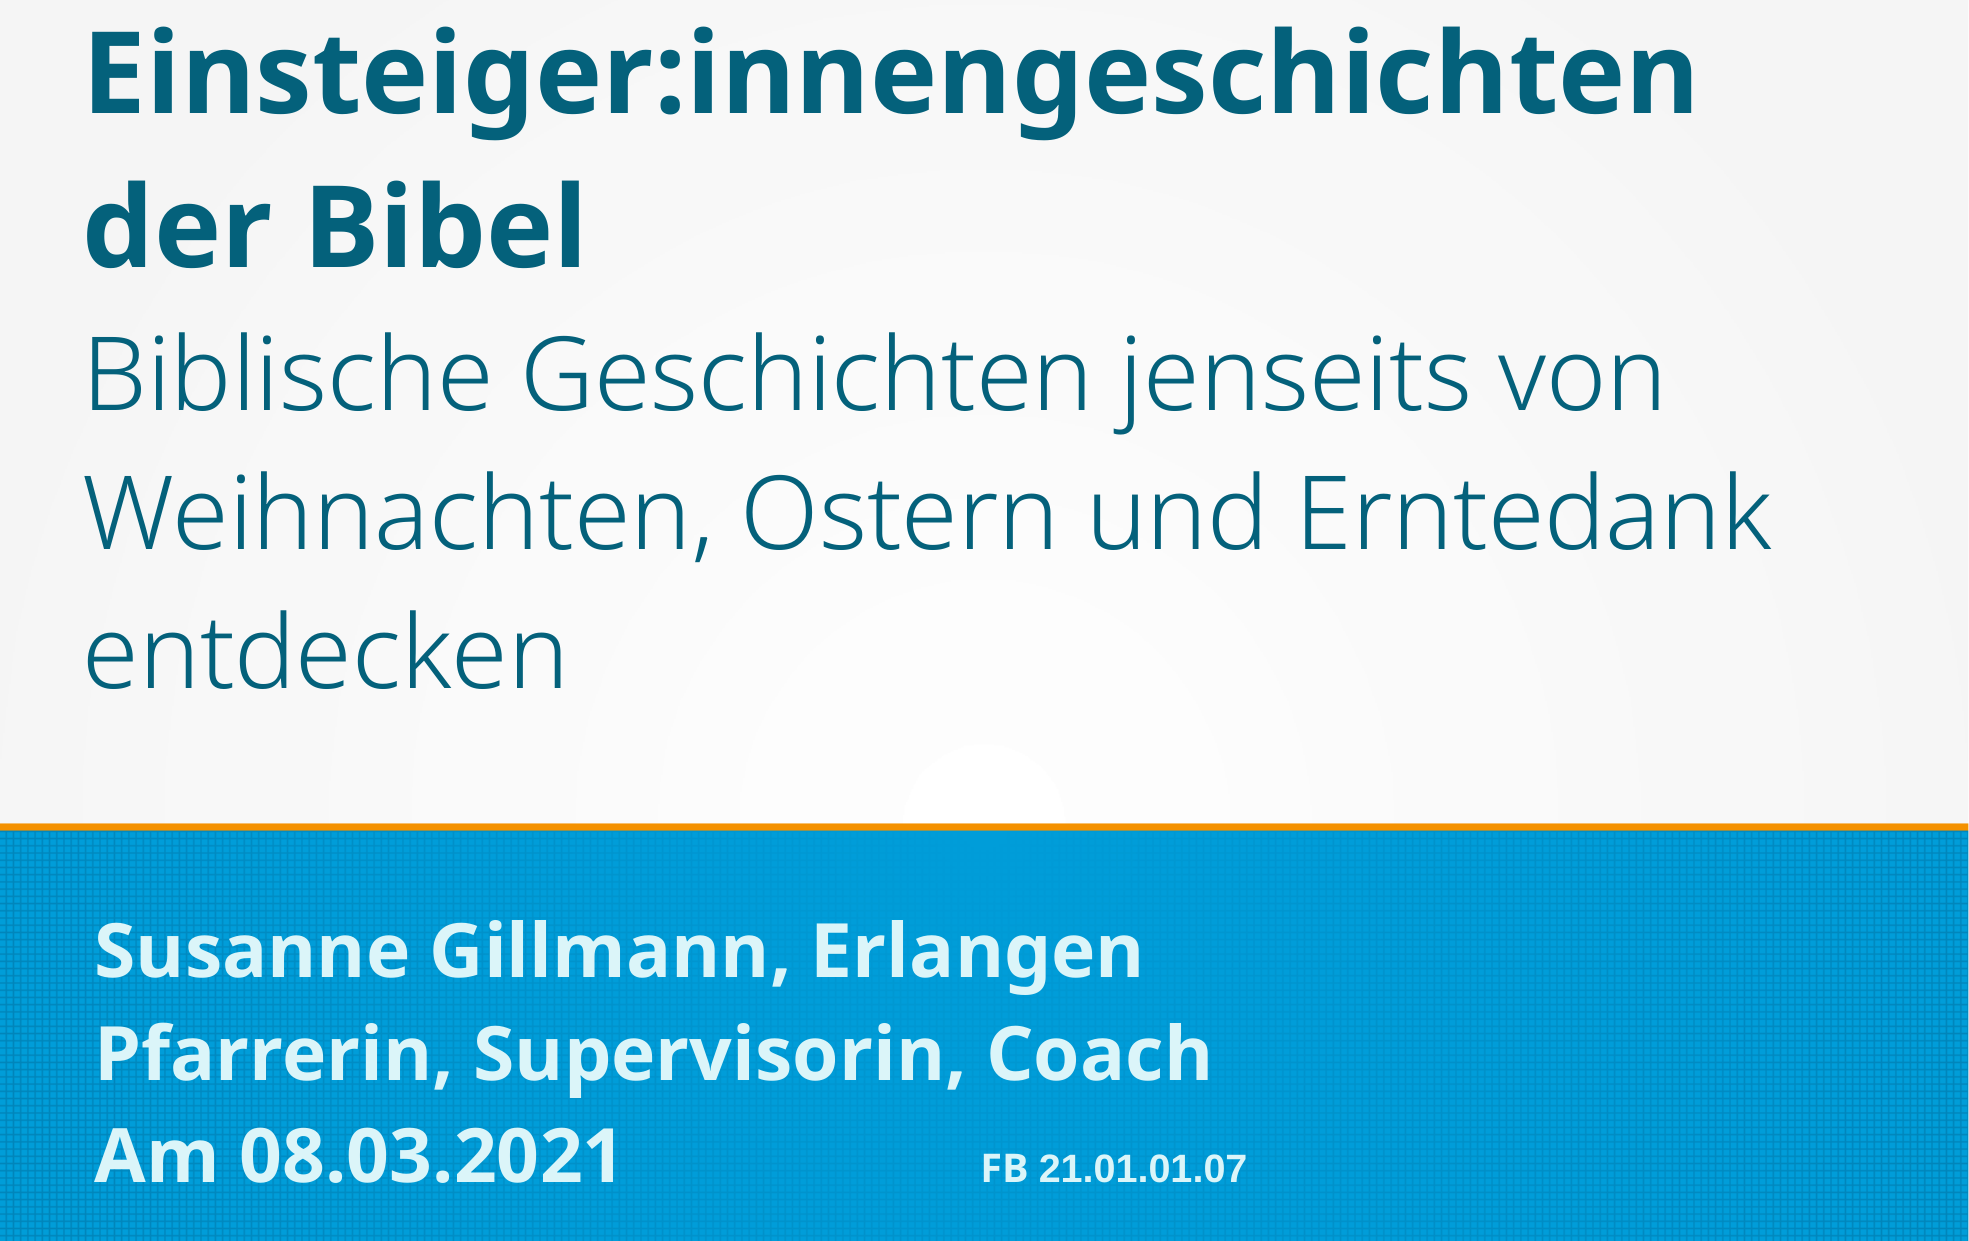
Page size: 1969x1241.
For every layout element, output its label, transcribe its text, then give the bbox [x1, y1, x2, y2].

title Einsteiger:innengeschichten der Bibel Biblische Geschichten jenseits von Weihnachten, Ostern und Erntedank entdecken [82, 0, 1855, 719]
picture [0, 0, 1969, 830]
subtitle Susanne Gillmann, Erlangen Pfarrerin, Supervisorin, Coach Am 08.03.2021 FB 21.01.01.07 [94, 897, 1865, 1181]
